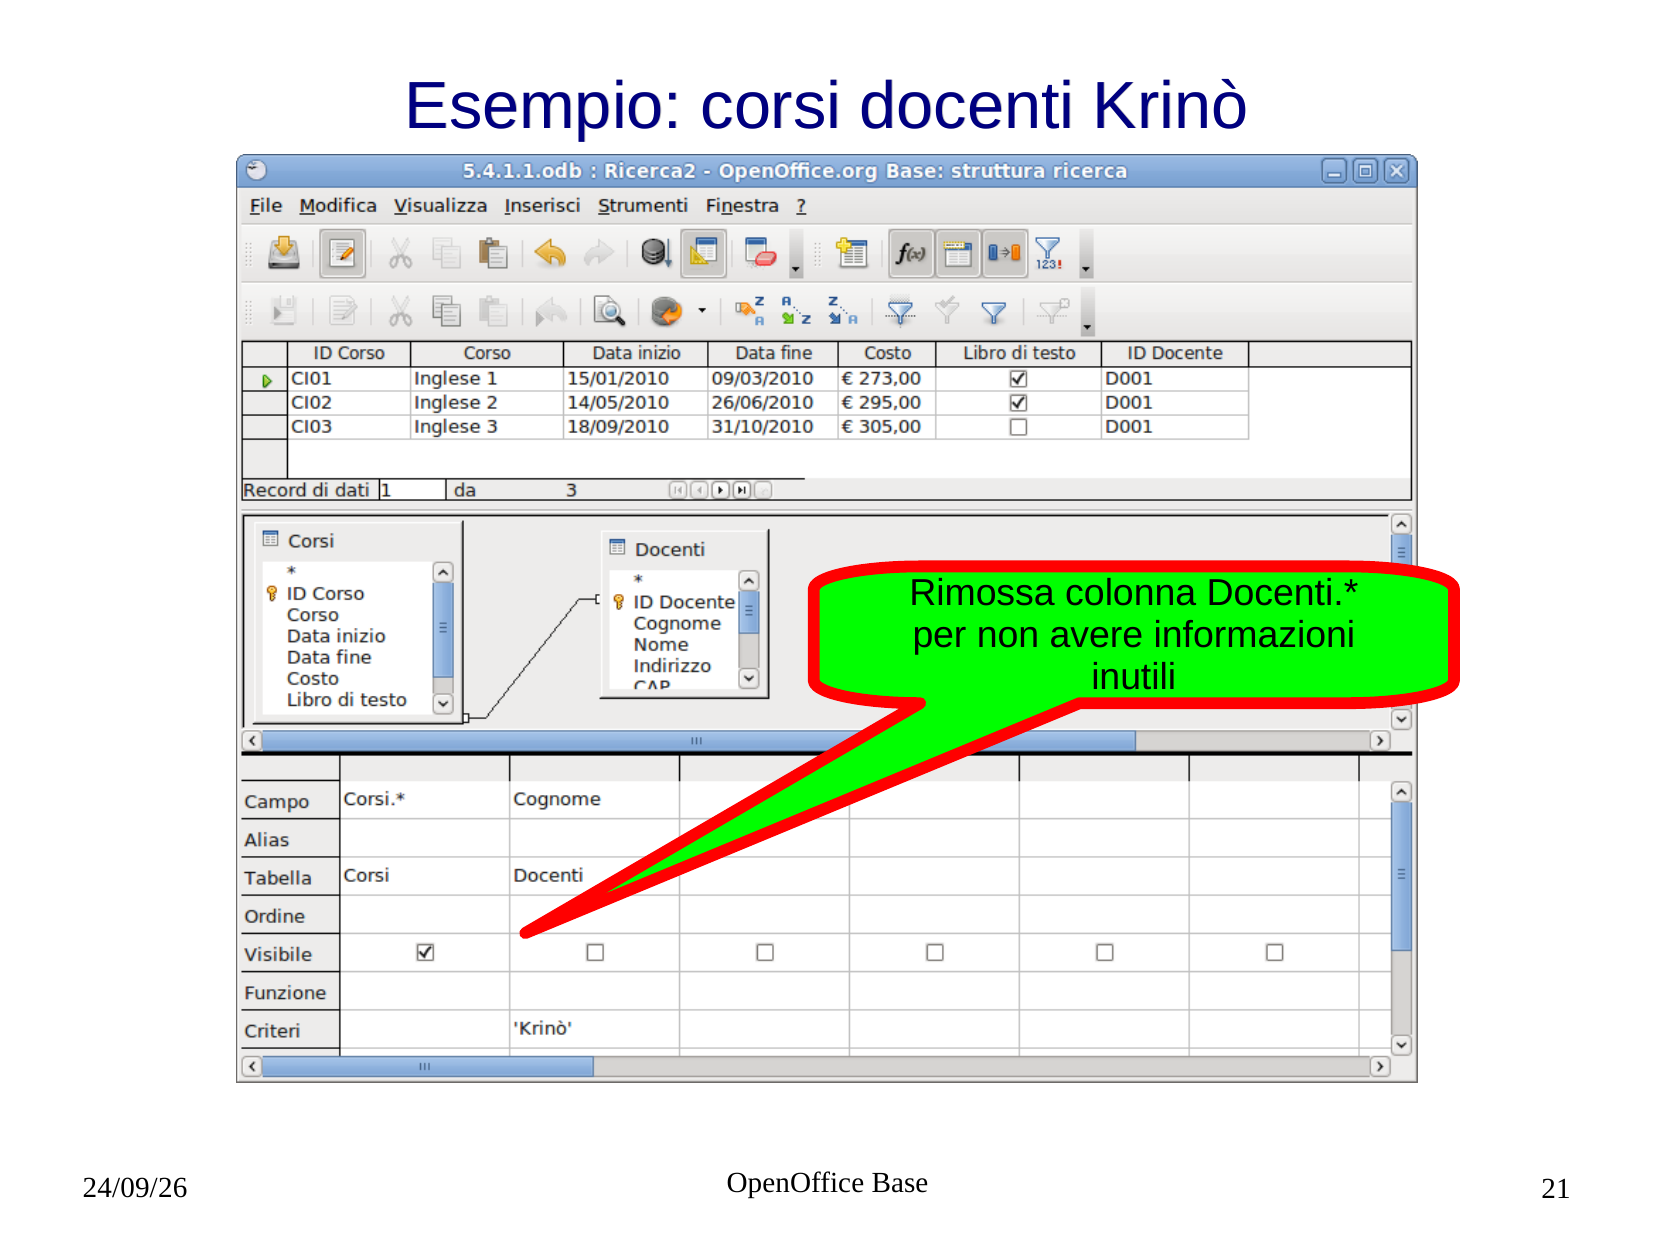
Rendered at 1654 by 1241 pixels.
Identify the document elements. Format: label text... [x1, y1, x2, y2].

text_box Rimossa colonna Docenti.* per non avere informazioni inutili [525, 566, 1454, 934]
title Esempio: corsi docenti Krinò [82, 49, 1571, 161]
picture [236, 154, 1418, 1083]
